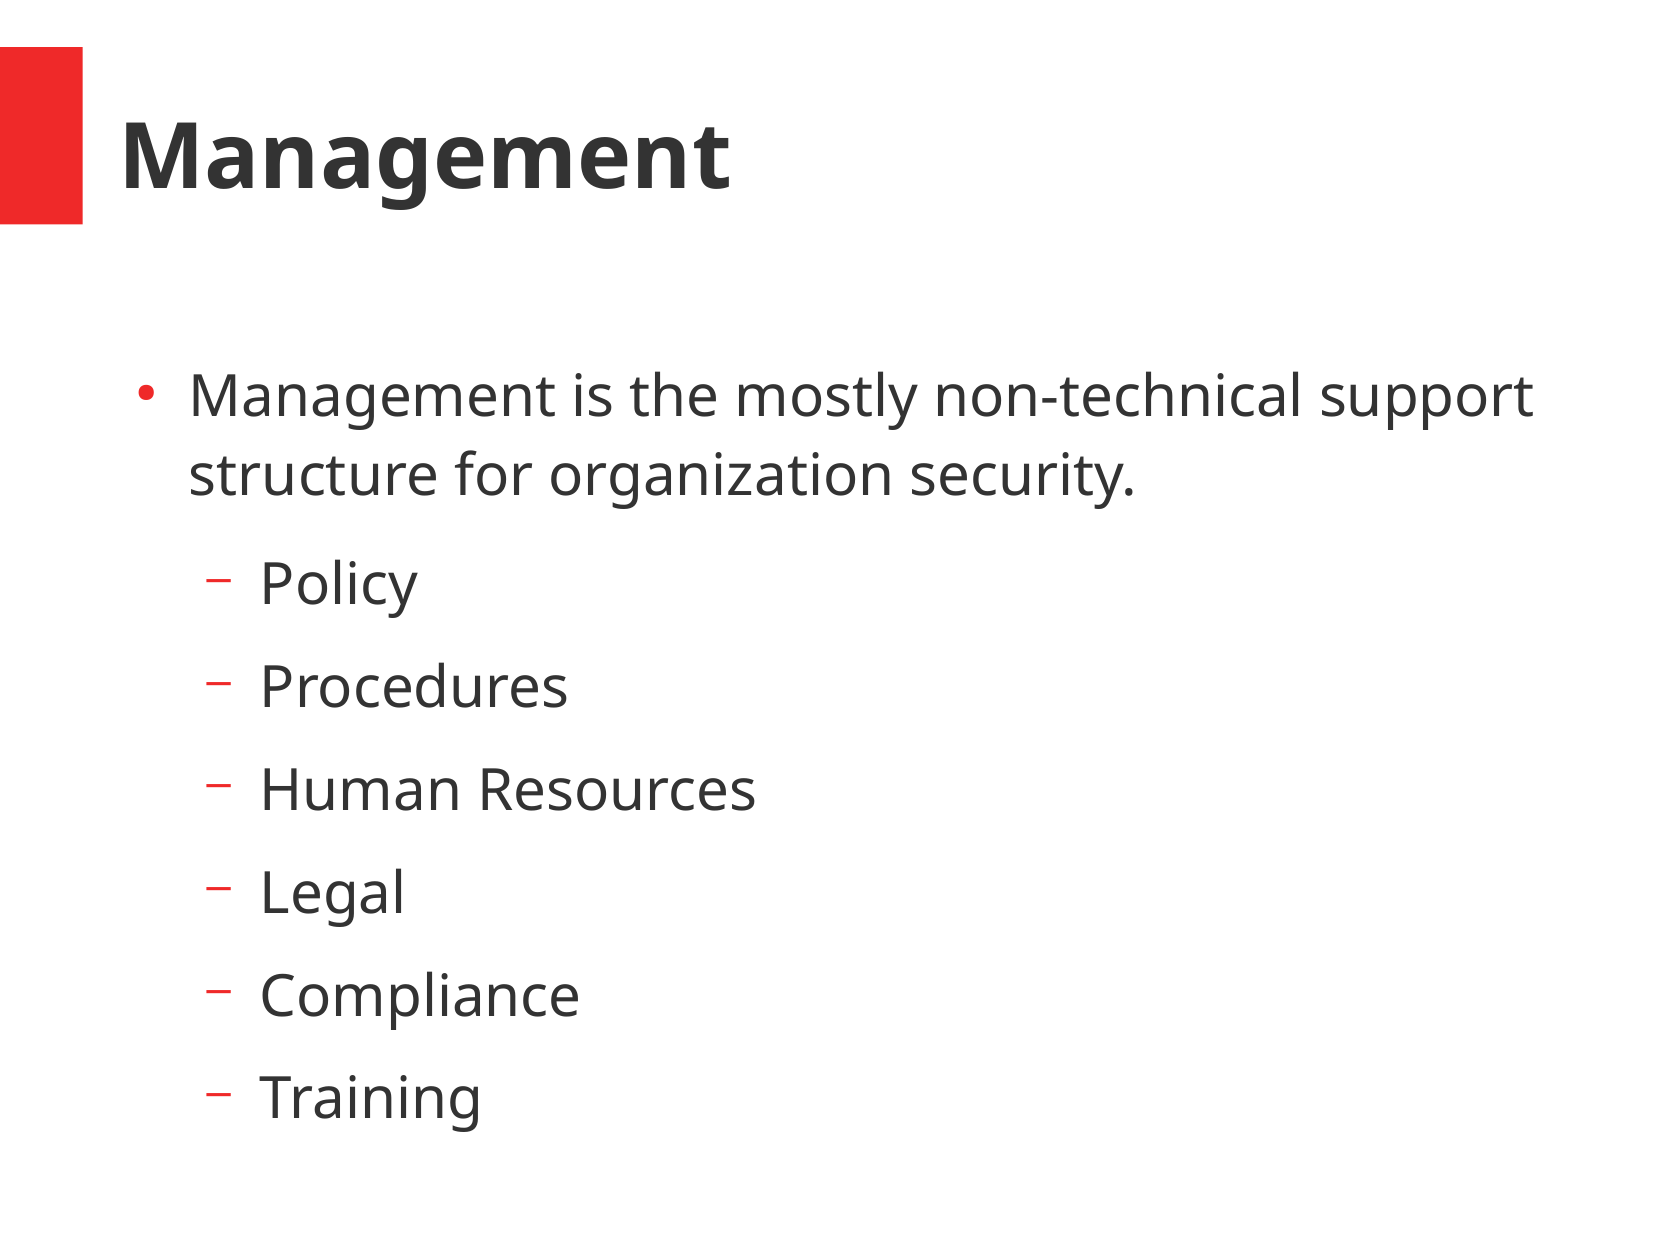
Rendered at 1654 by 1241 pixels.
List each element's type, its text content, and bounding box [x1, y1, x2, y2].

list Management is the mostly non-technical support structure for organization security. Policy Procedures Human Resources Legal Compliance Training [118, 354, 1536, 1074]
title Management [118, 49, 1571, 257]
